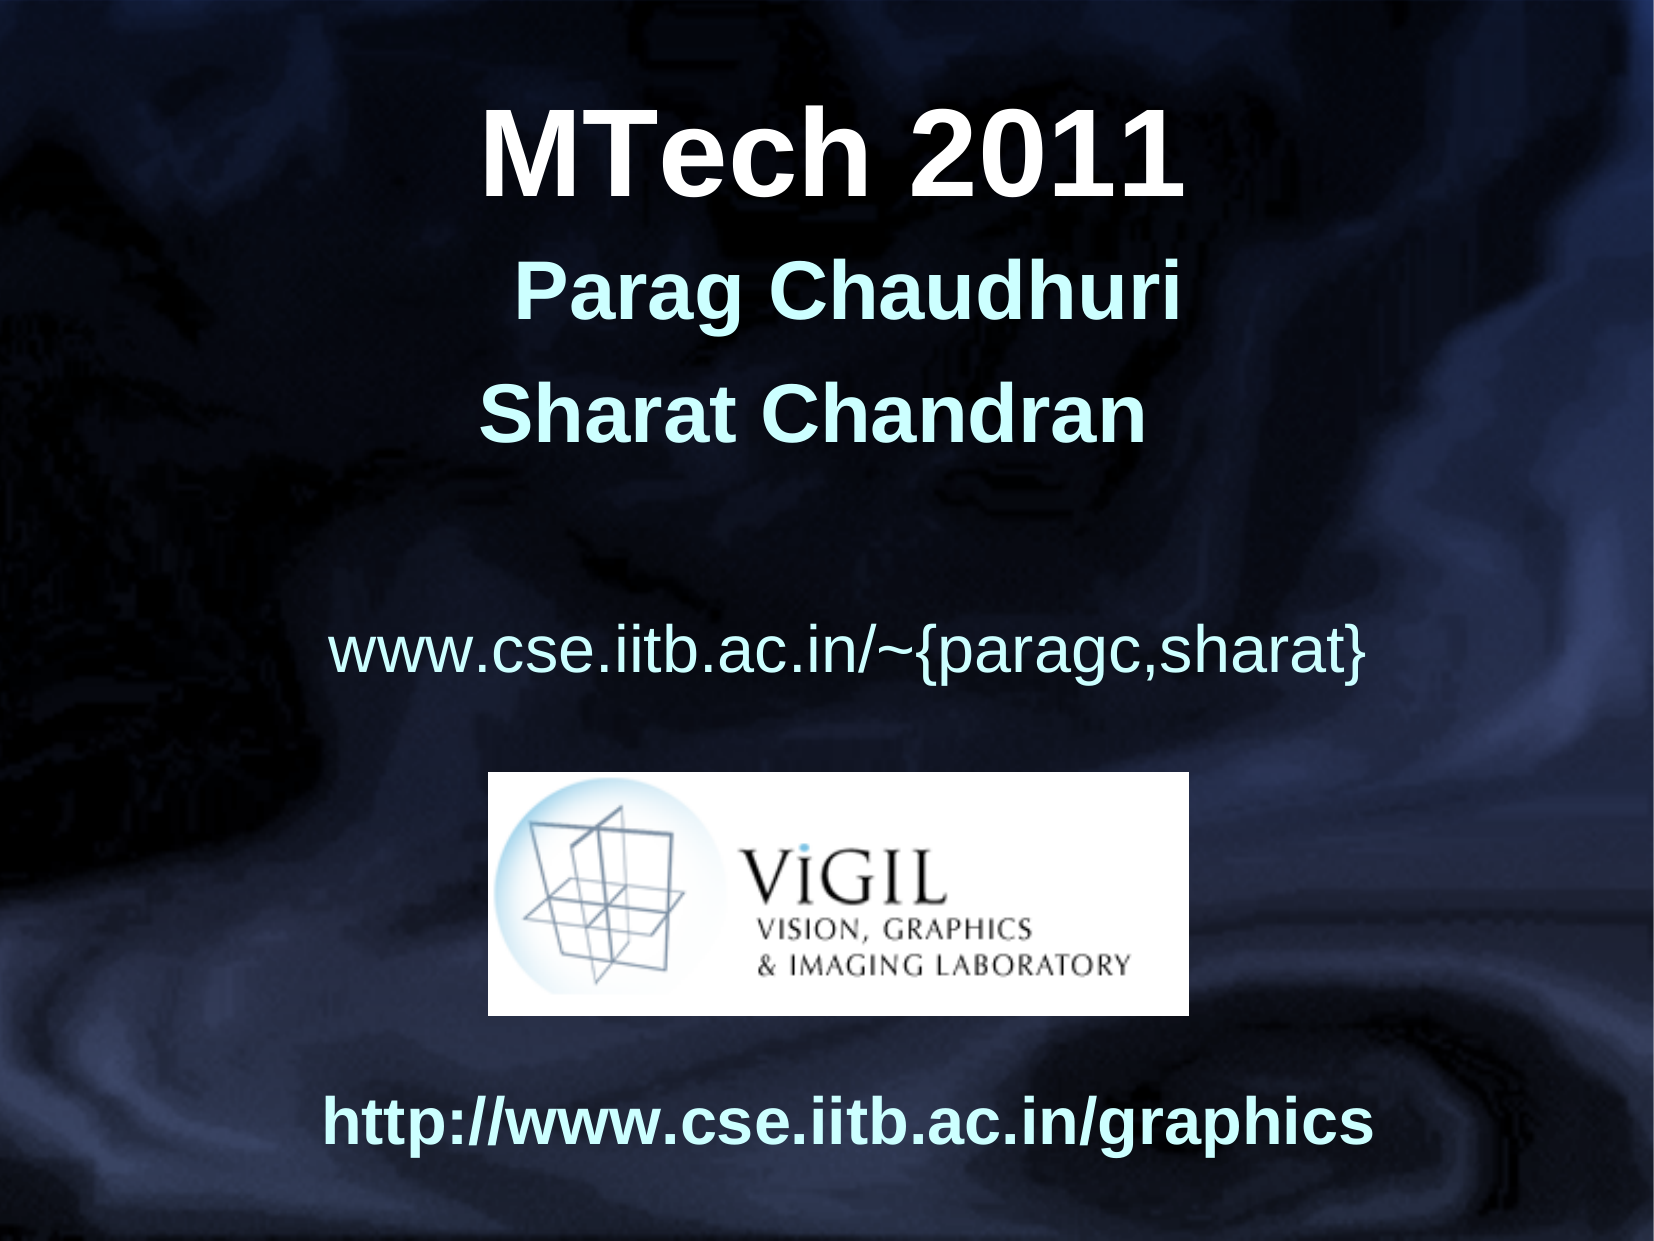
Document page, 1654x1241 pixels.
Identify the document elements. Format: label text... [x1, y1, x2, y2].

title MTech 2011 [153, 56, 1512, 250]
list Parag Chaudhuri Sharat Chandran www.cse.iitb.ac.in/~{paragc,sharat} http://www.cse.iitb.ac.in/graphics [146, 244, 1481, 1159]
picture [0, 0, 1654, 1241]
